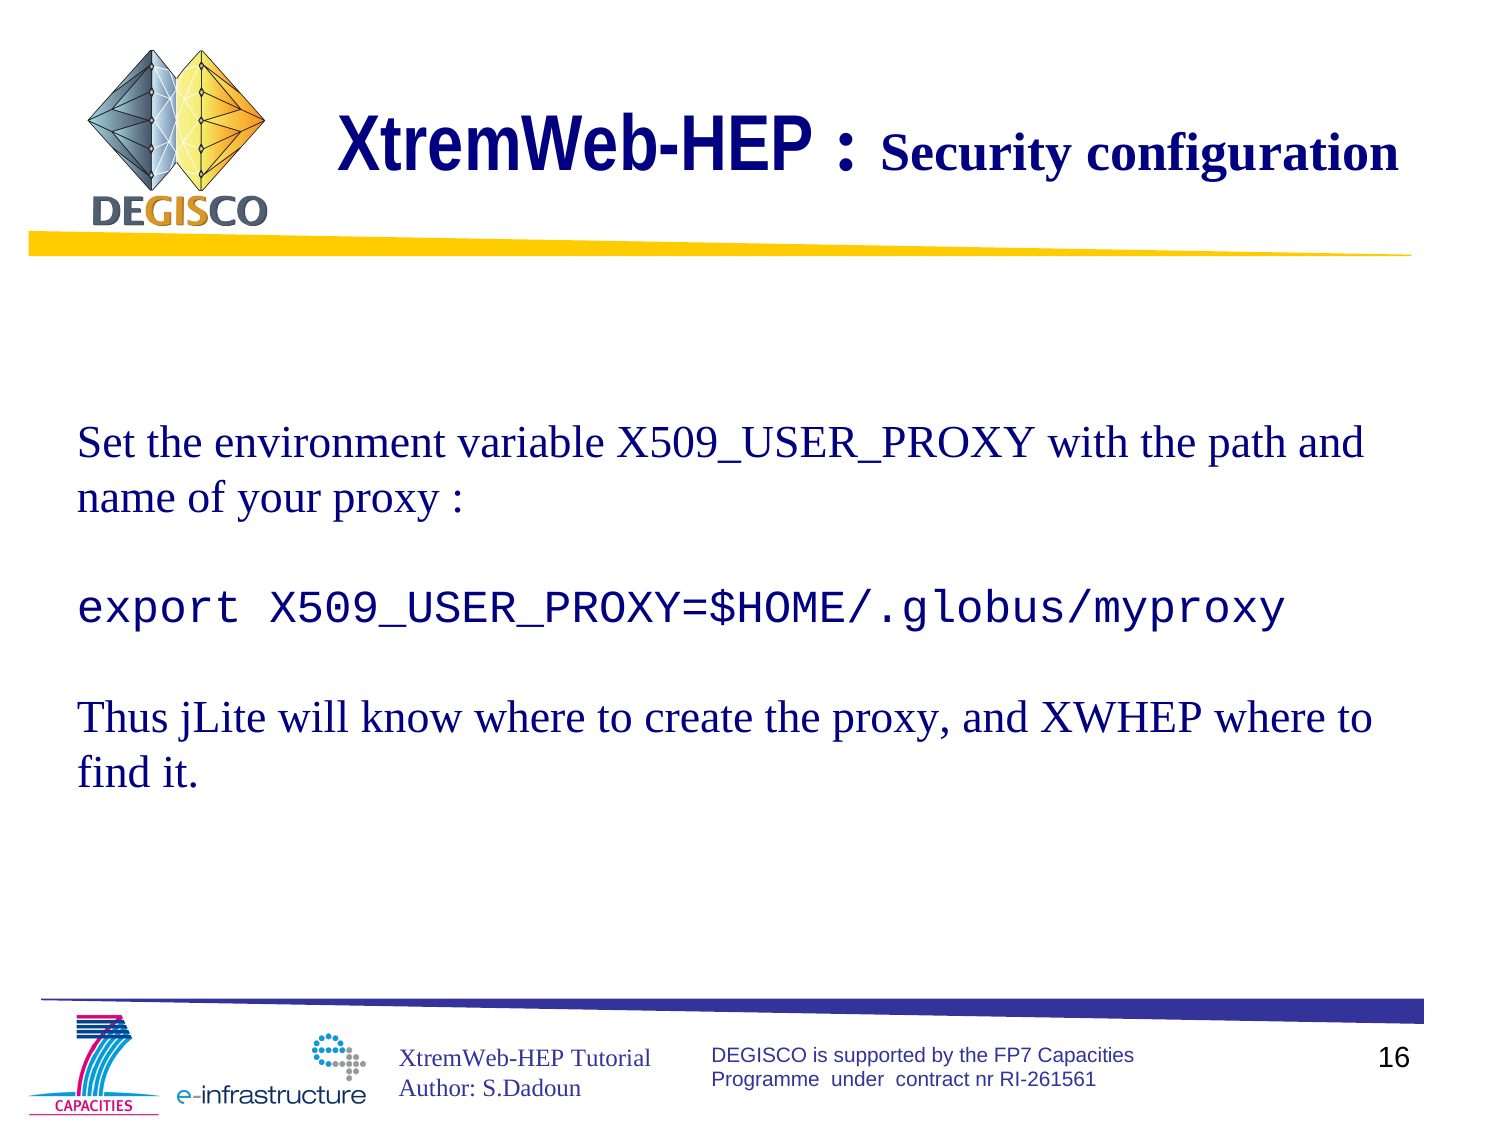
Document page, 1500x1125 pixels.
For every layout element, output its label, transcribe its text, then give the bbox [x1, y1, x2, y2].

picture [317, 1038, 340, 1049]
subtitle Set the environment variable X509_USER_PROXY with the path and name of your proxy : export X509_USER_PROXY=$HOME/.globus/myproxy Thus jLite will know where to create the proxy, and XWHEP where to find it. [76, 255, 1427, 998]
picture [177, 1033, 366, 1104]
title XtremWeb-HEP : Security configuration [259, 56, 1479, 221]
picture [22, 1007, 165, 1124]
picture [65, 44, 287, 226]
